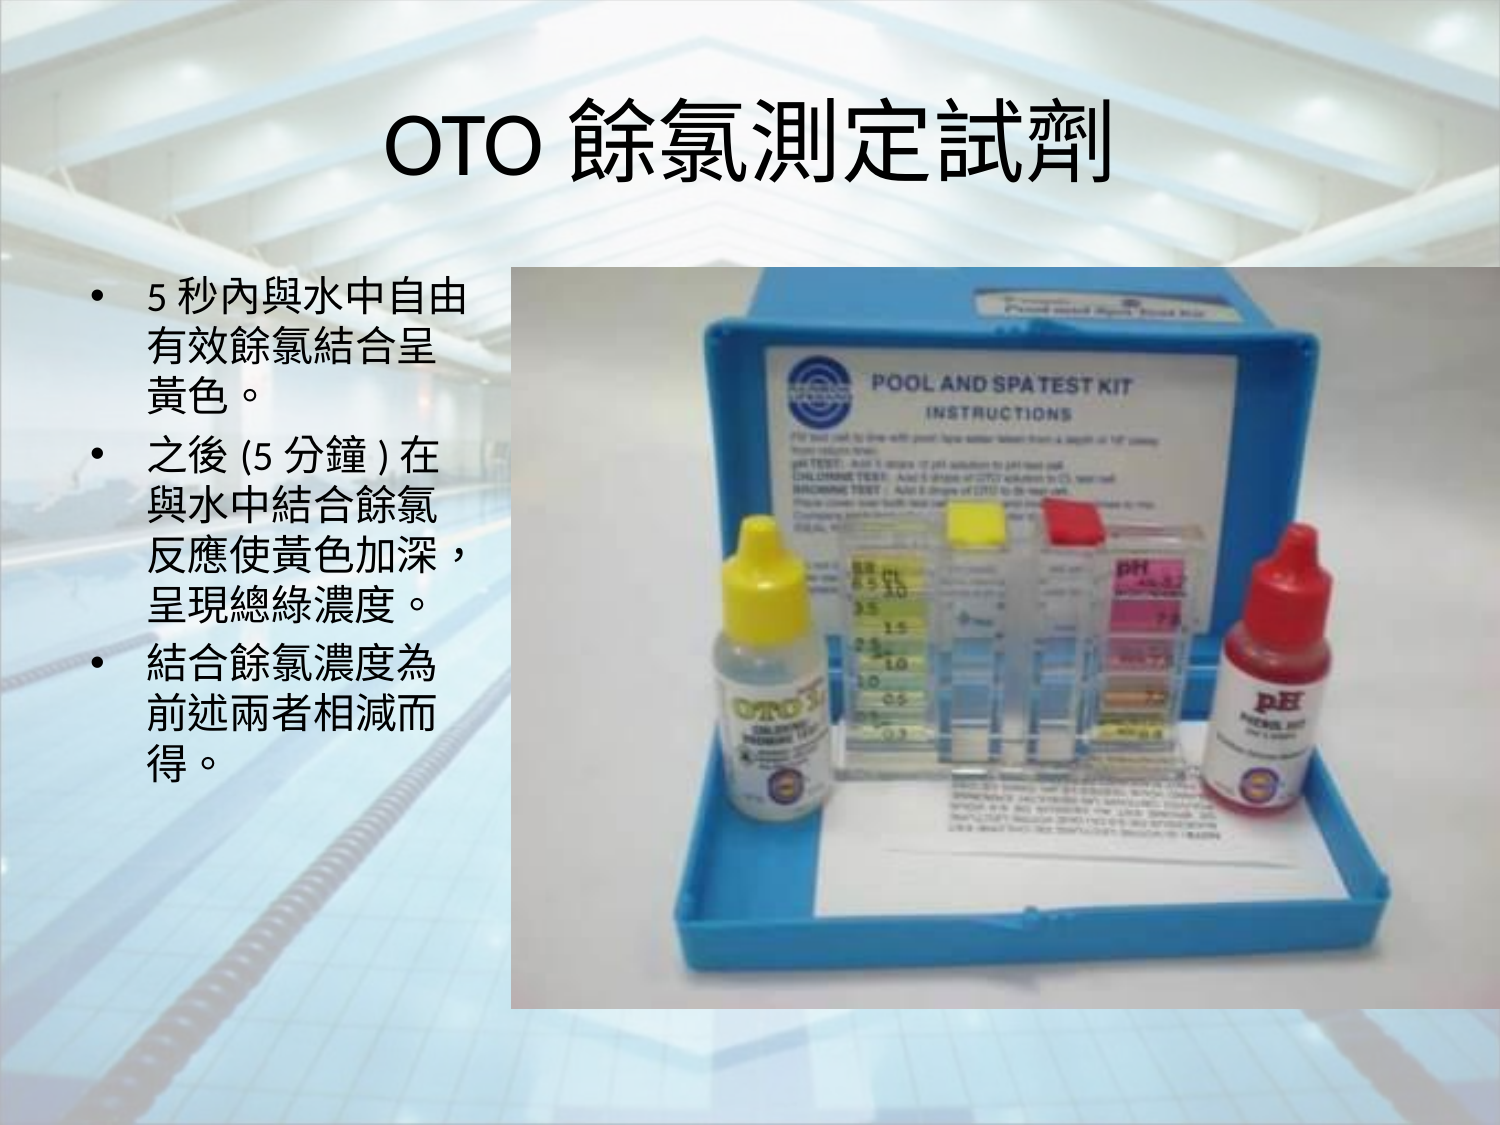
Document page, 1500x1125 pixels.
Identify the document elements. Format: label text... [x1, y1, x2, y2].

picture [511, 267, 1500, 1009]
list 5秒內與水中自由有效餘氯結合呈黃色。 之後(5分鐘)在與水中結合餘氯反應使黃色加深，呈現總綠濃度。 結合餘氯濃度為前述兩者相減而得。 [75, 262, 491, 1005]
title OTO餘氯測定試劑 [75, 45, 1425, 233]
